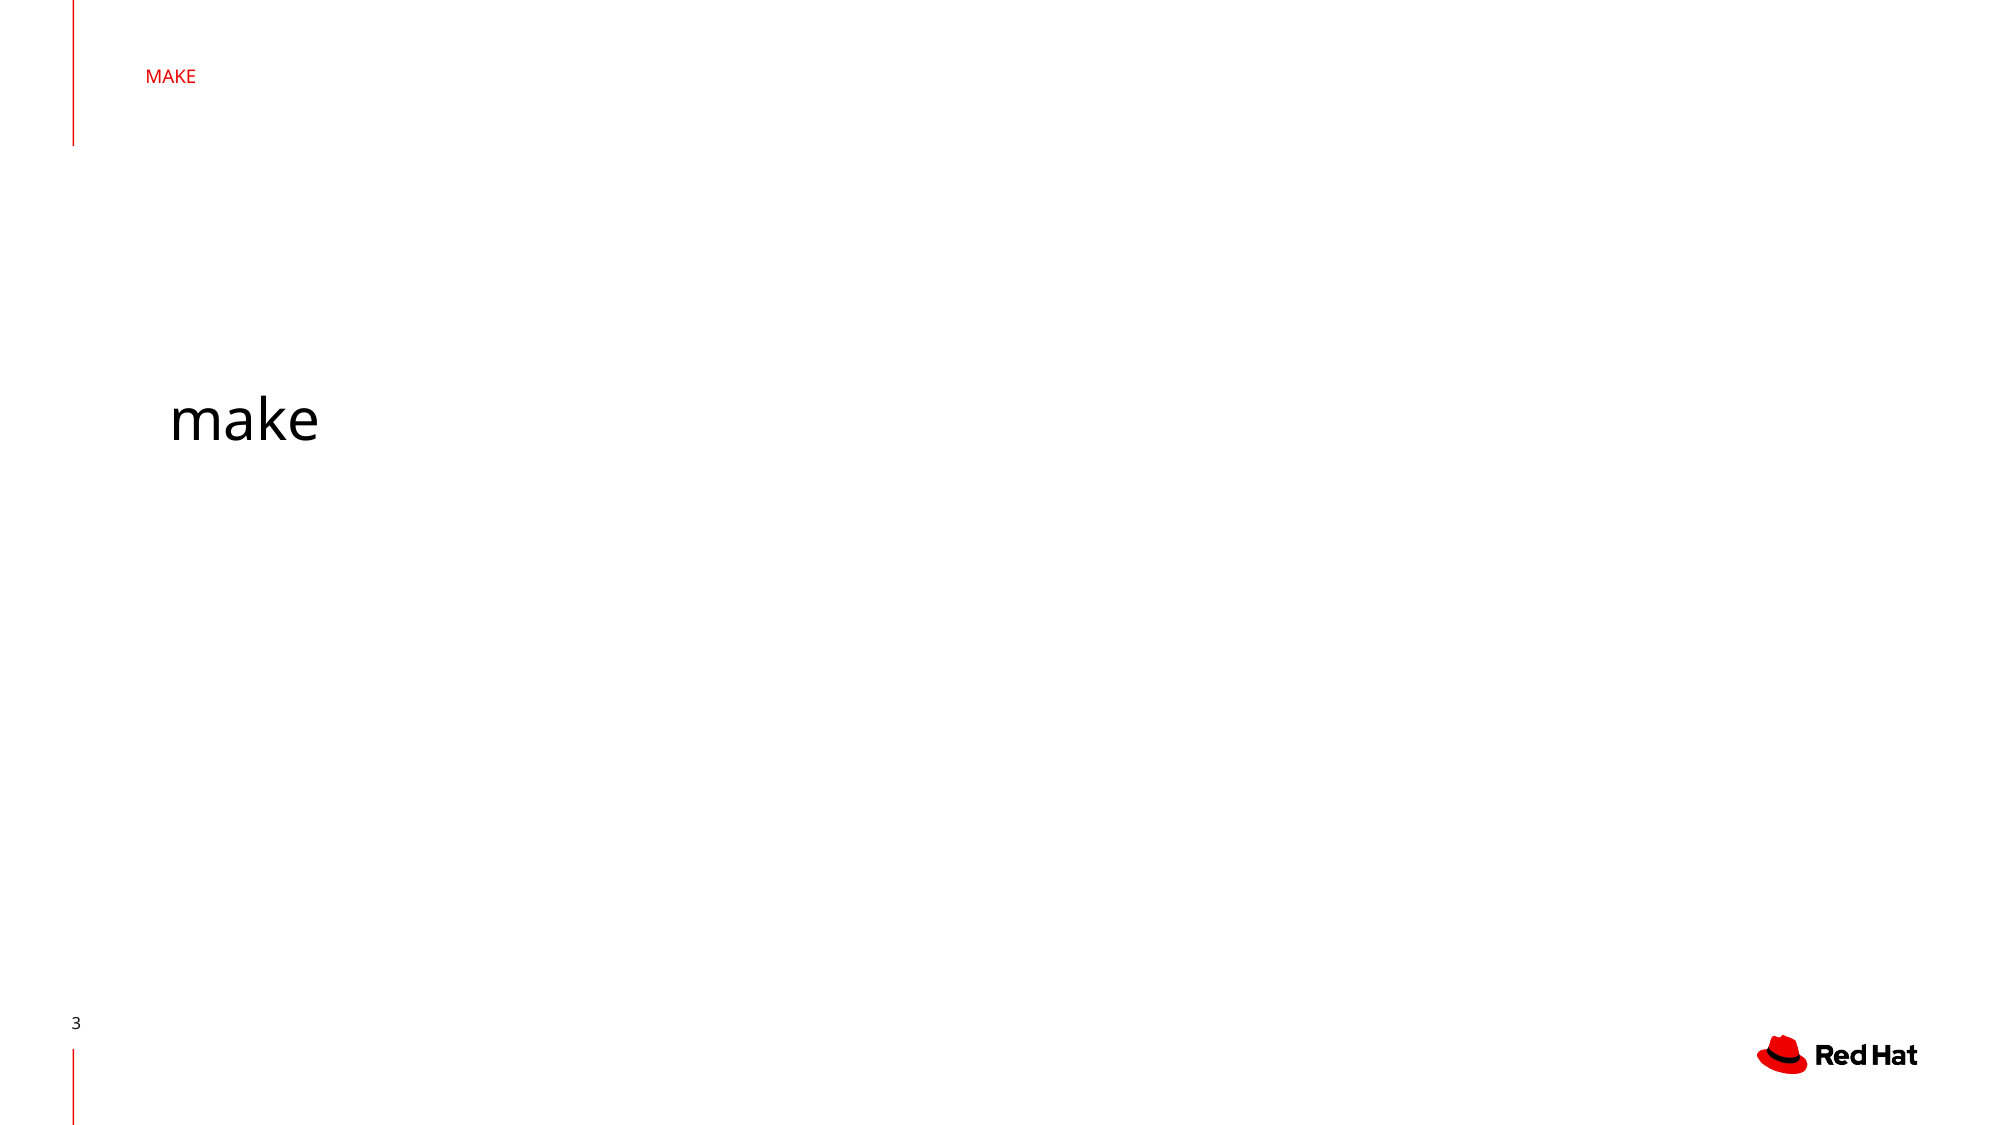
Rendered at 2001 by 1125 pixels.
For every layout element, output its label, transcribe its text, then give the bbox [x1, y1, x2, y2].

text_box MAKE [73, 9, 918, 144]
picture [1757, 1035, 1918, 1074]
text_box make [154, 235, 1807, 460]
